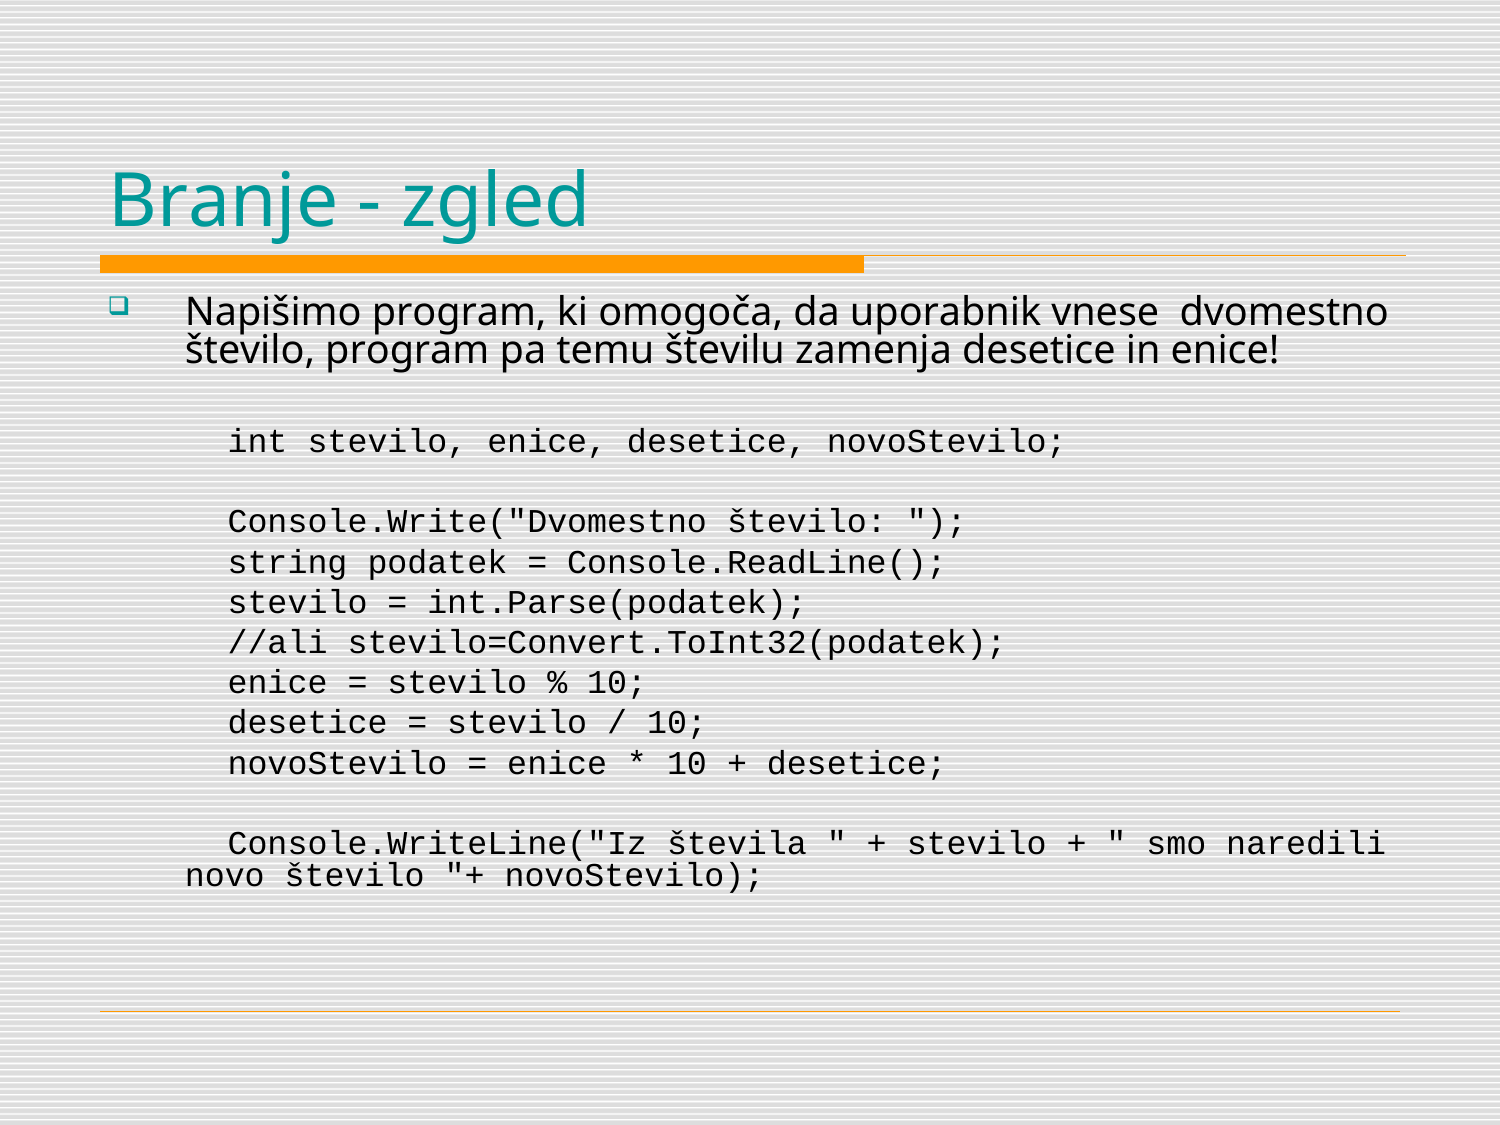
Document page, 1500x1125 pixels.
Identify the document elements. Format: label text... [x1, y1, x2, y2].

list Napišimo program, ki omogoča, da uporabnik vnese dvomestno število, program pa temu številu zamenja desetice in enice! int stevilo, enice, desetice, novoStevilo; Console.Write("Dvomestno število: "); string podatek = Console.ReadLine(); stevilo = int.Parse(podatek); //ali stevilo=Convert.ToInt32(podatek); enice = stevilo % 10; desetice = stevilo / 10; novoStevilo = enice * 10 + desetice; Console.WriteLine("Iz števila " + stevilo + " smo naredili novo število "+ novoStevilo); [92, 287, 1406, 988]
picture [0, 0, 1500, 1125]
title Branje - zgled [94, 49, 1407, 250]
